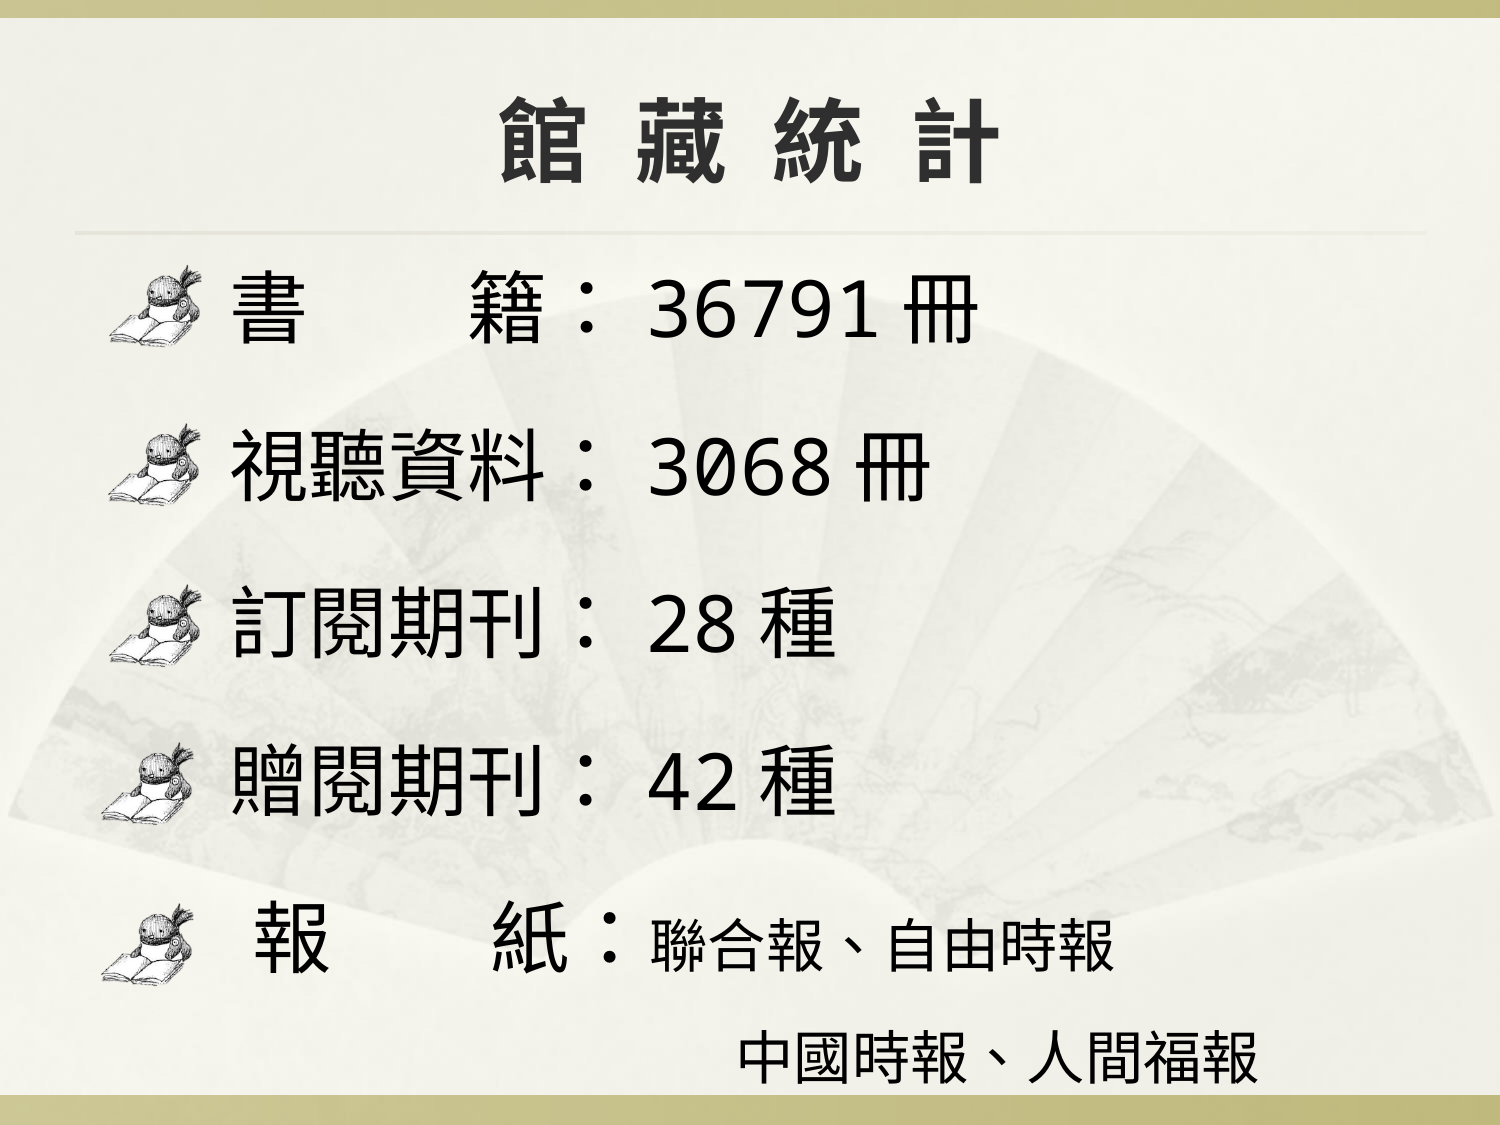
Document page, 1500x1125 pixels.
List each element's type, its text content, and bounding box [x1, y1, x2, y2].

title 館 藏 統 計 [75, 45, 1426, 233]
picture [0, 18, 1500, 1095]
text_box 書 籍：36791冊 視聽資料：3068冊 訂閱期刊：28種 贈閱期刊：42種 報 紙：聯合報、自由時報 中國時報、人間福報 [76, 255, 1447, 1094]
